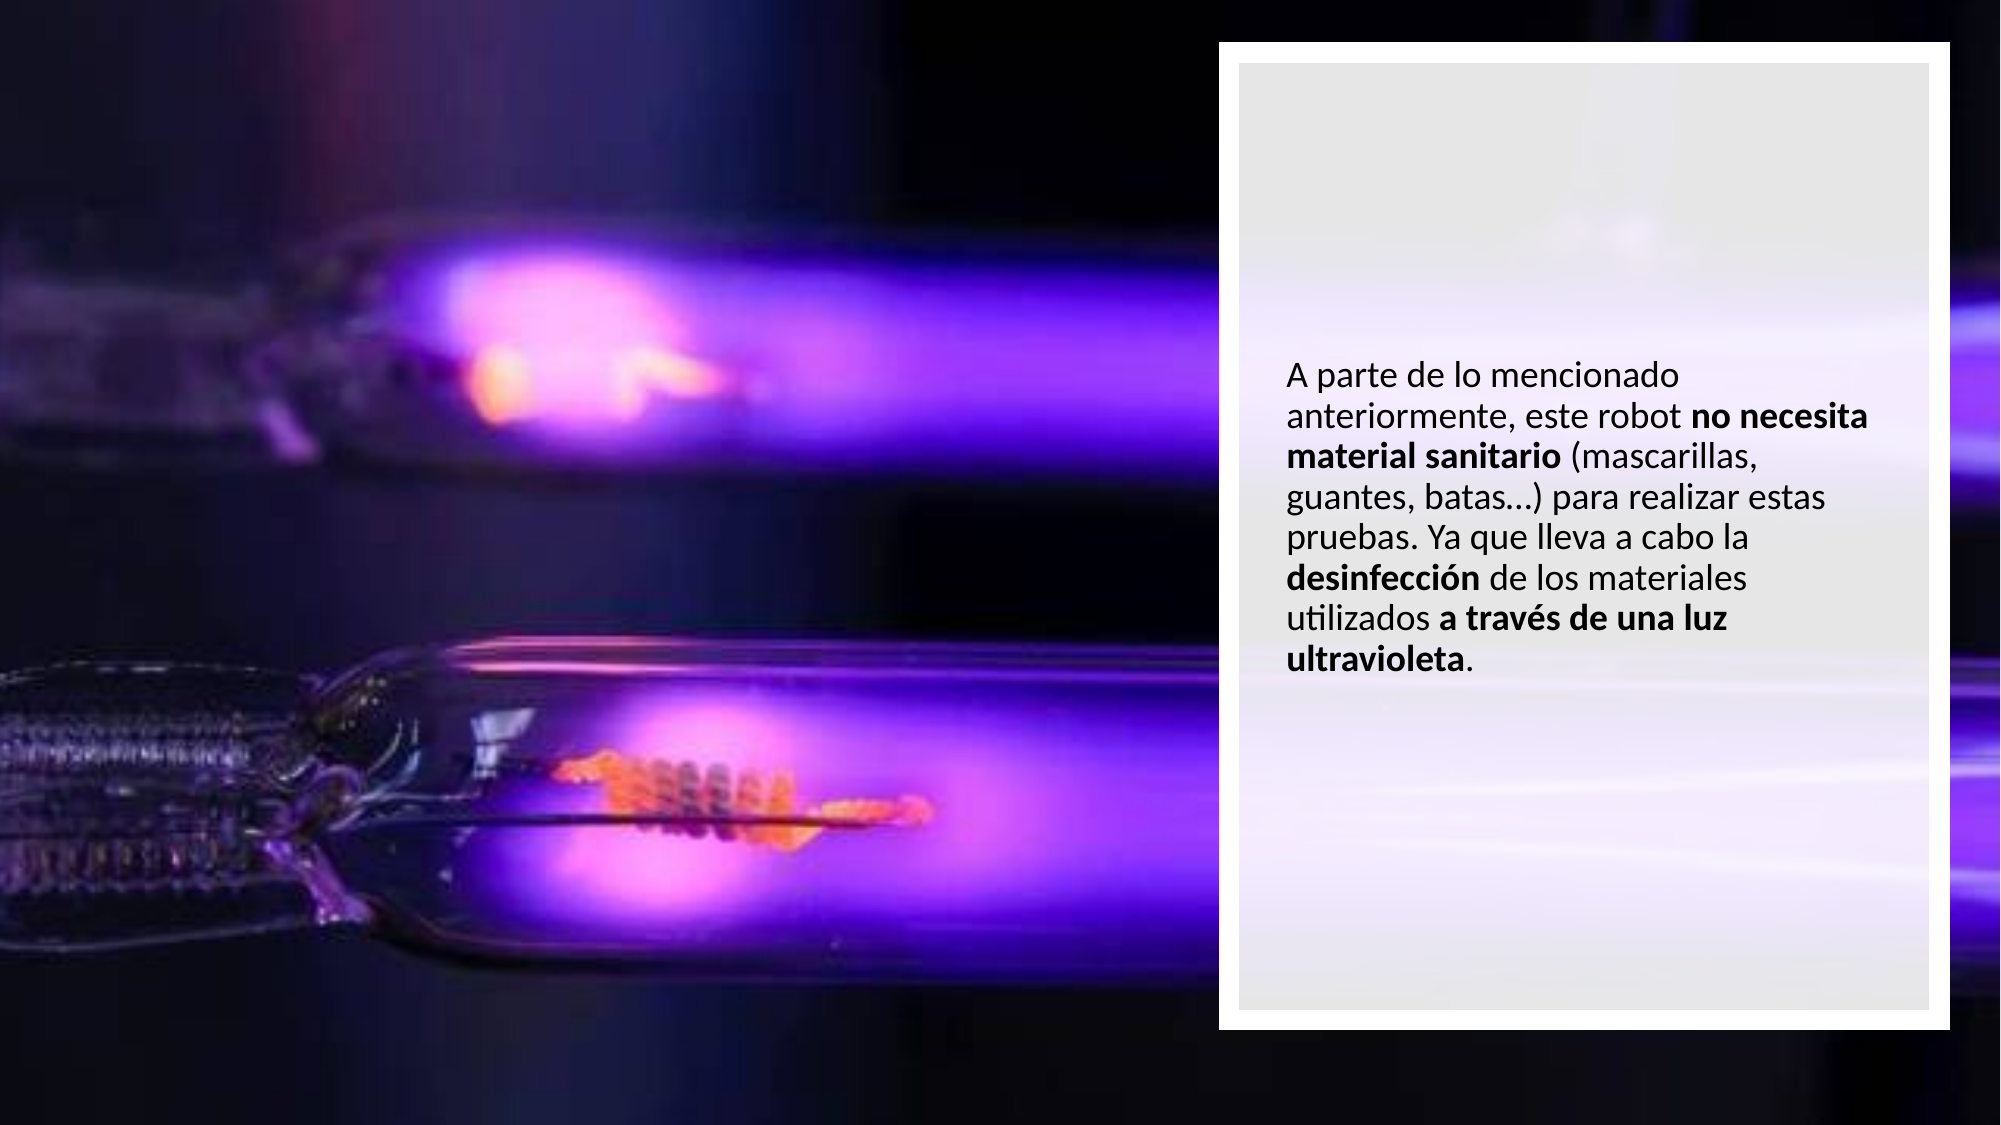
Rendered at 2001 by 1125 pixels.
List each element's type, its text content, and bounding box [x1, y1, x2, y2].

text_box [1229, 53, 1940, 1020]
picture [0, 0, 2000, 1125]
list A parte de lo mencionado anteriormente, este robot no necesita material sanitario (mascarillas, guantes, batas…) para realizar estas pruebas. Ya que lleva a cabo la desinfección de los materiales utilizados a través de una luz ultravioleta. [1271, 348, 1889, 968]
